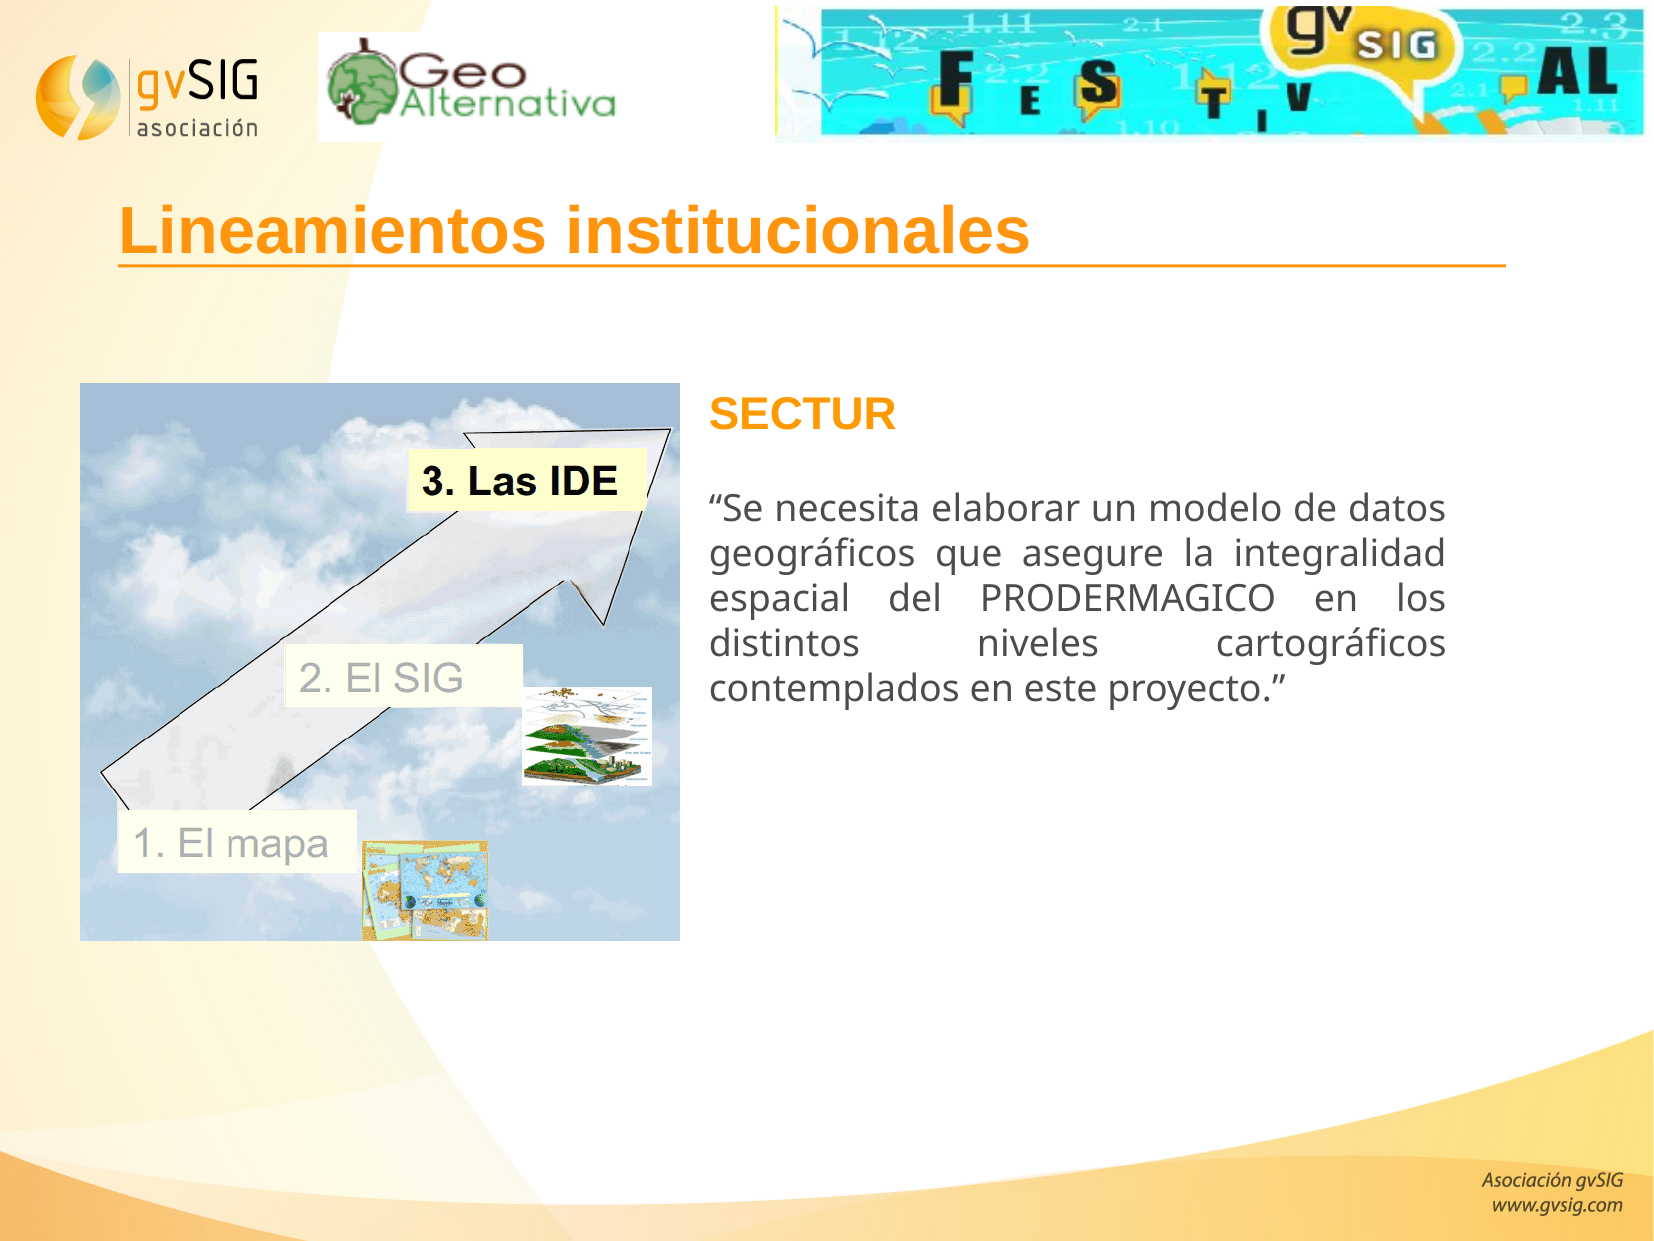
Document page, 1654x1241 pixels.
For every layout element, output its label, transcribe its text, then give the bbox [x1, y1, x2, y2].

picture [0, 0, 1654, 1241]
text_box Lineamientos institucionales [118, 177, 1607, 276]
text_box SECTUR “Se necesita elaborar un modelo de datos geográficos que asegure la integralidad espacial del PRODERMAGICO en los distintos niveles cartográficos contemplados en este proyecto.” [708, 383, 1447, 995]
